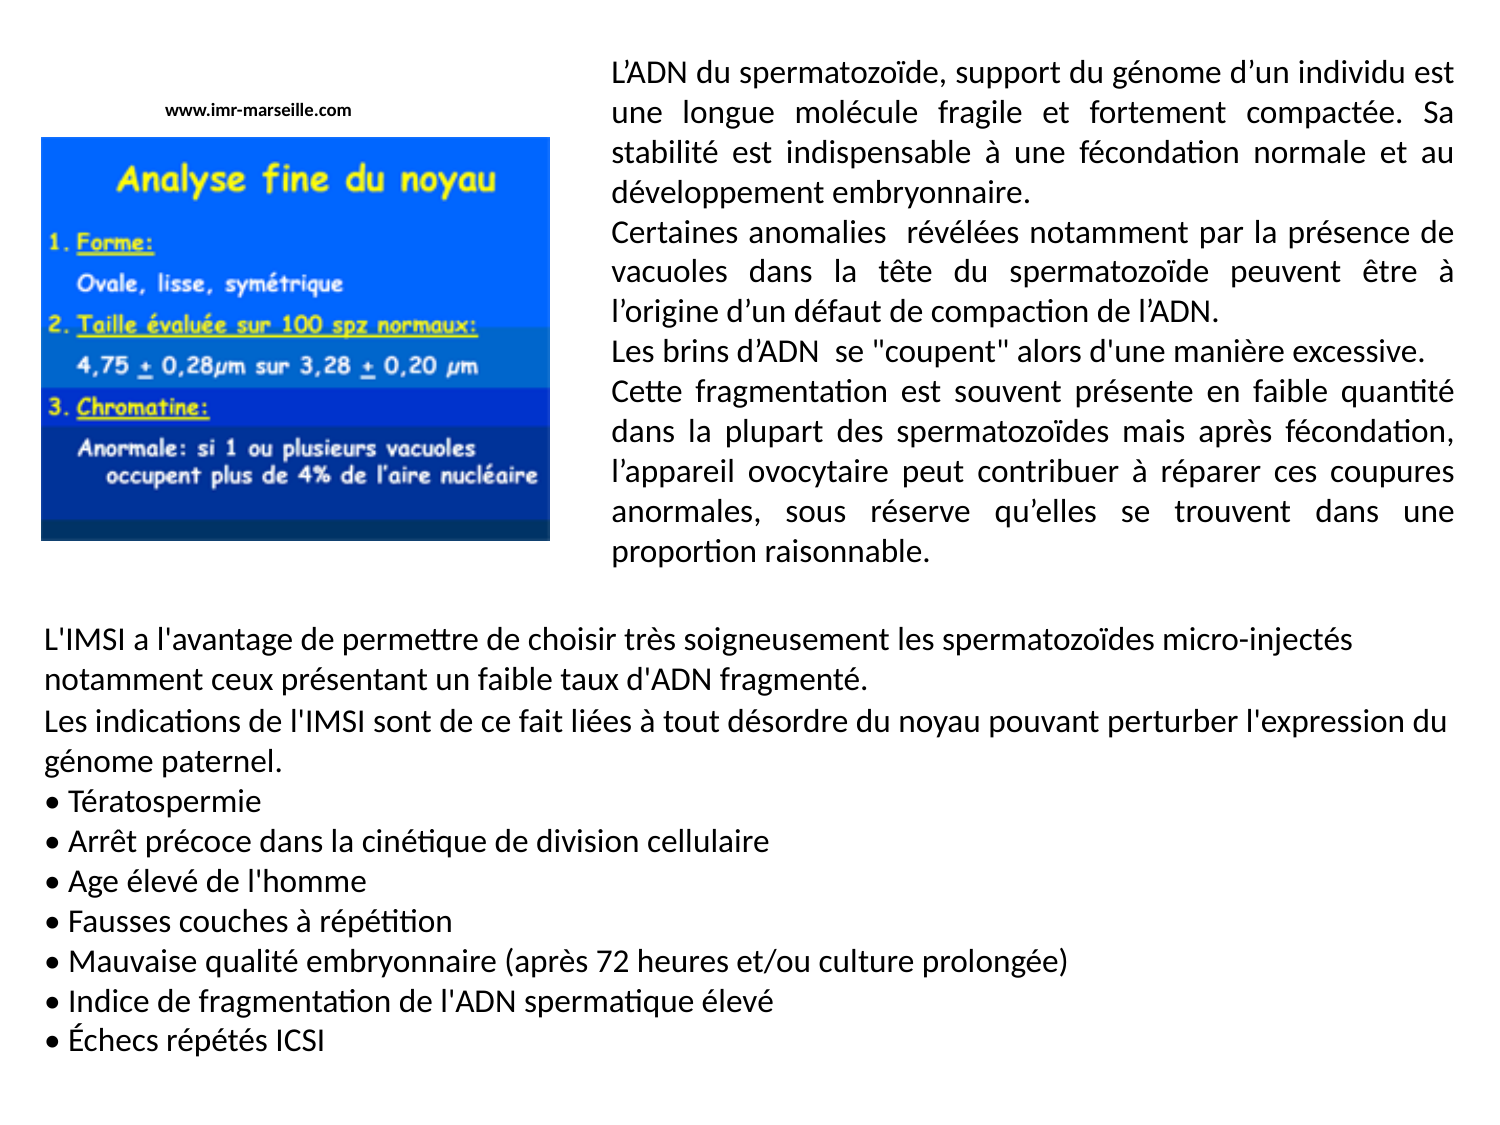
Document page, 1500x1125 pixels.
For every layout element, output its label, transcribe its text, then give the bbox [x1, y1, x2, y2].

text_box www.imr-marseille.com [150, 90, 367, 128]
text_box Les indications de l'IMSI sont de ce fait liées à tout désordre du noyau pouvant perturber l'expression du génome paternel. • Tératospermie • Arrêt précoce dans la cinétique de division cellulaire • Age élevé de l'homme • Fausses couches à répétition • Mauvaise qualité embryonnaire (après 72 heures et/ou culture prolongée) • Indice de fragmentation de l'ADN spermatique élevé • Échecs répétés ICSI [29, 656, 1500, 1125]
text_box L’ADN du spermatozoïde, support du génome d’un individu est une longue molécule fragile et fortement compactée. Sa stabilité est indispensable à une fécondation normale et au développement embryonnaire. Certaines anomalies révélées notamment par la présence de vacuoles dans la tête du spermatozoïde peuvent être à l’origine d’un défaut de compaction de l’ADN. Les brins d’ADN se "coupent" alors d'une manière excessive. Cette fragmentation est souvent présente en faible quantité dans la plupart des spermatozoïdes mais après fécondation, l’appareil ovocytaire peut contribuer à réparer ces coupures anormales, sous réserve qu’elles se trouvent dans une proportion raisonnable. [596, 42, 1471, 657]
text_box L'IMSI a l'avantage de permettre de choisir très soigneusement les spermatozoïdes micro-injectés notamment ceux présentant un faible taux d'ADN fragmenté. [29, 609, 1447, 705]
picture [41, 137, 550, 541]
